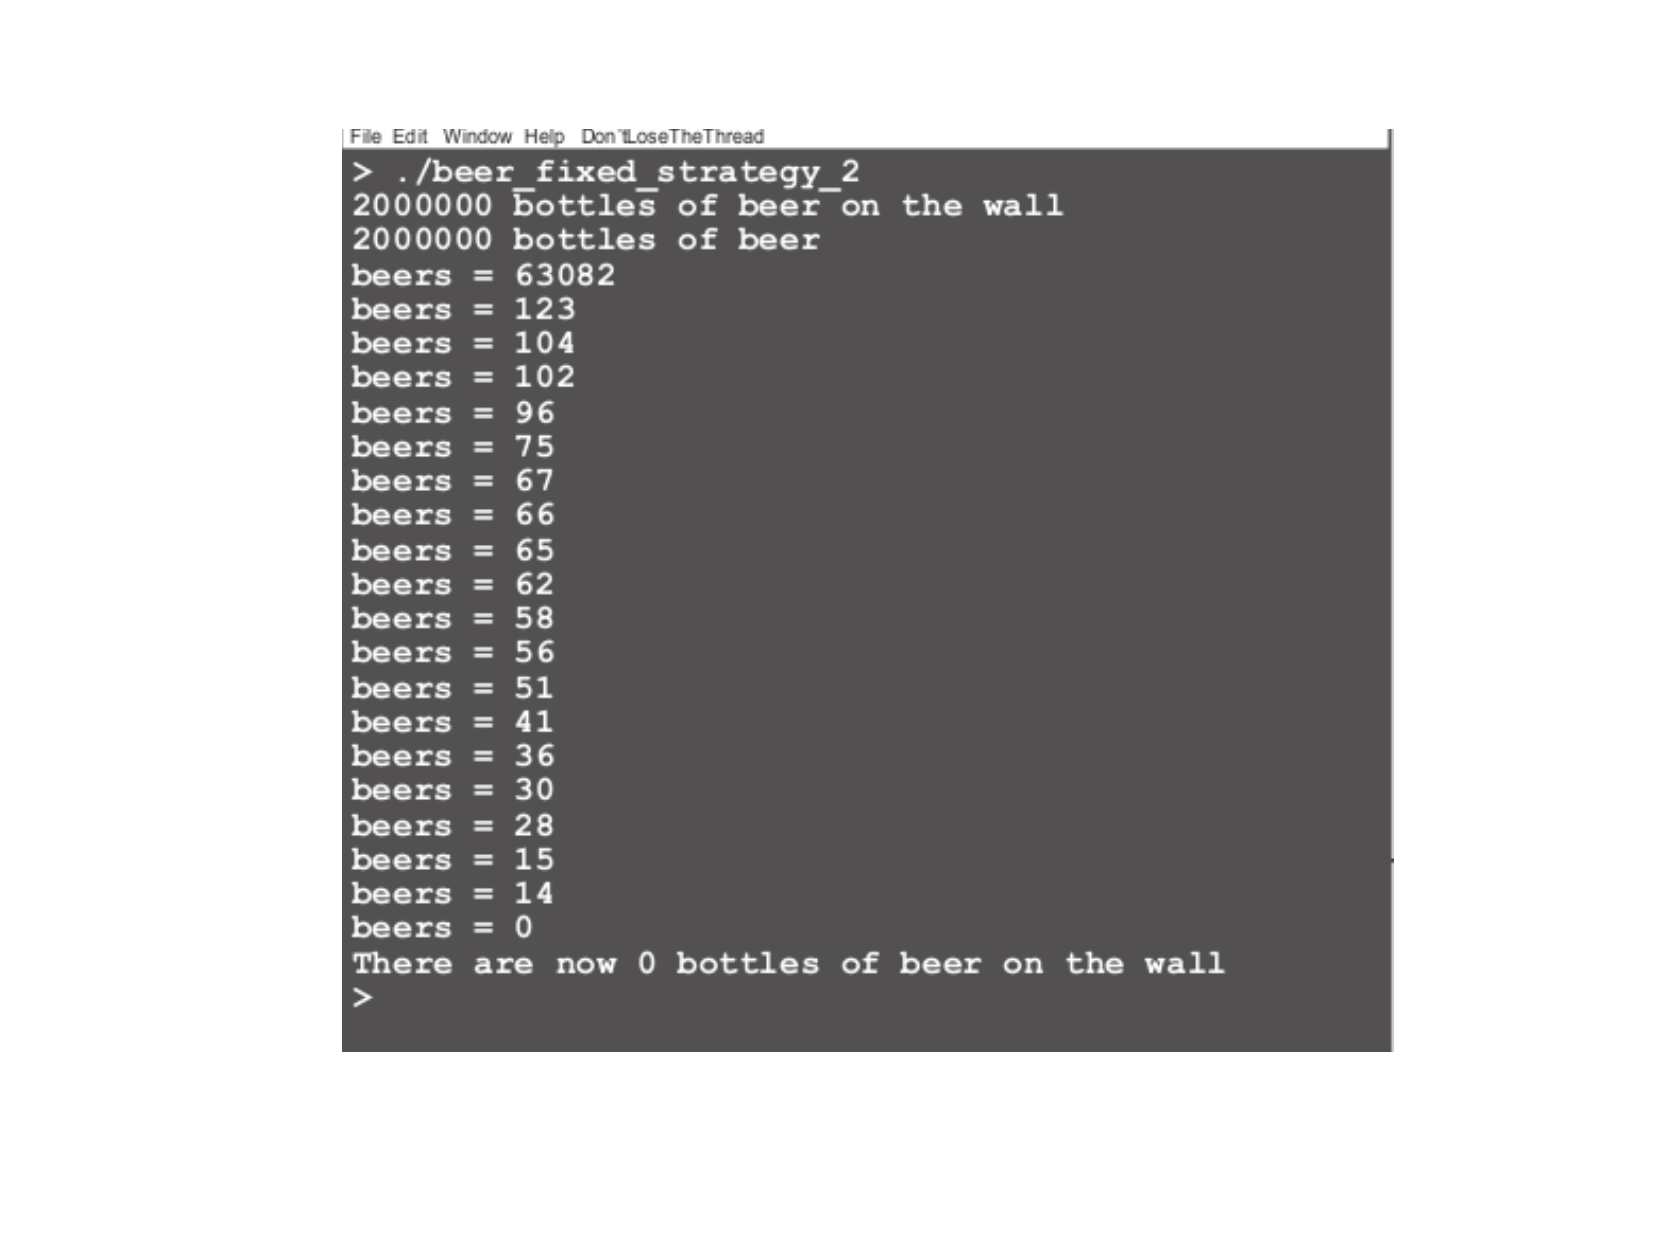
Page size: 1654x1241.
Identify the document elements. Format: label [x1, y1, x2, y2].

picture [342, 129, 1394, 1052]
